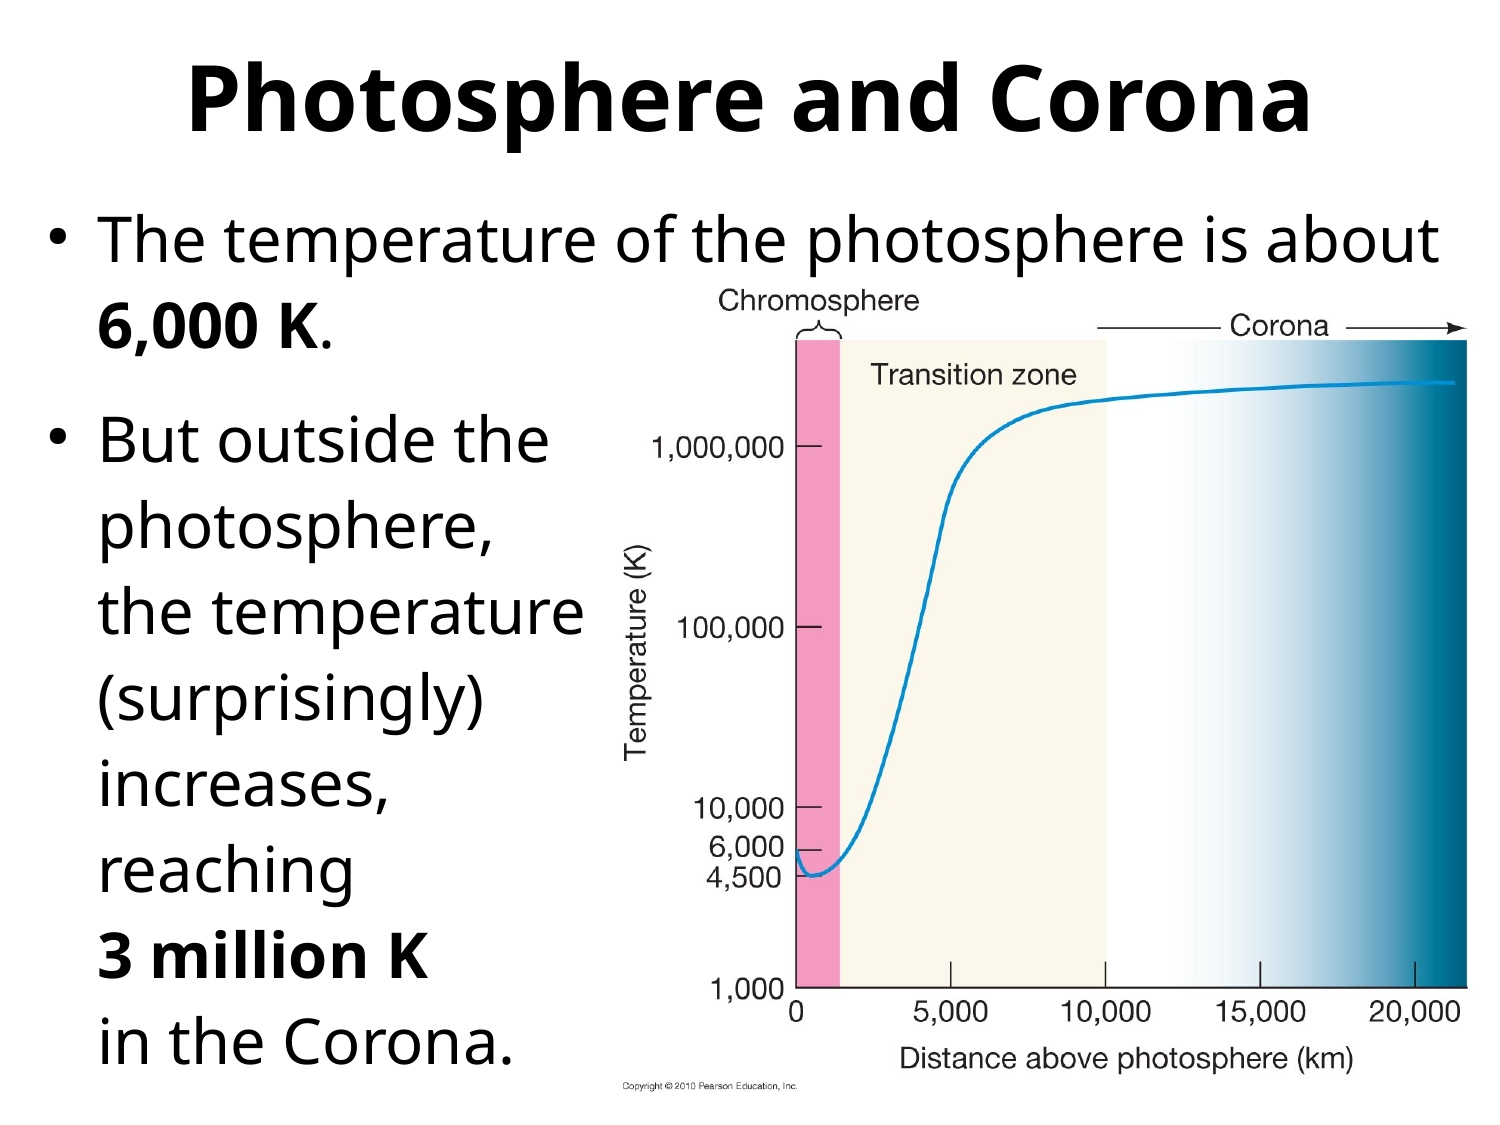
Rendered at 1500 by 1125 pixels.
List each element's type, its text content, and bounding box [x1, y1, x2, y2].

picture [617, 282, 1473, 1098]
title Photosphere and Corona [30, 21, 1471, 172]
list The temperature of the photosphere is about 6,000 K. But outside the photosphere, the temperature (surprisingly) increases, reaching 3 million K in the Corona. [30, 195, 1471, 1092]
